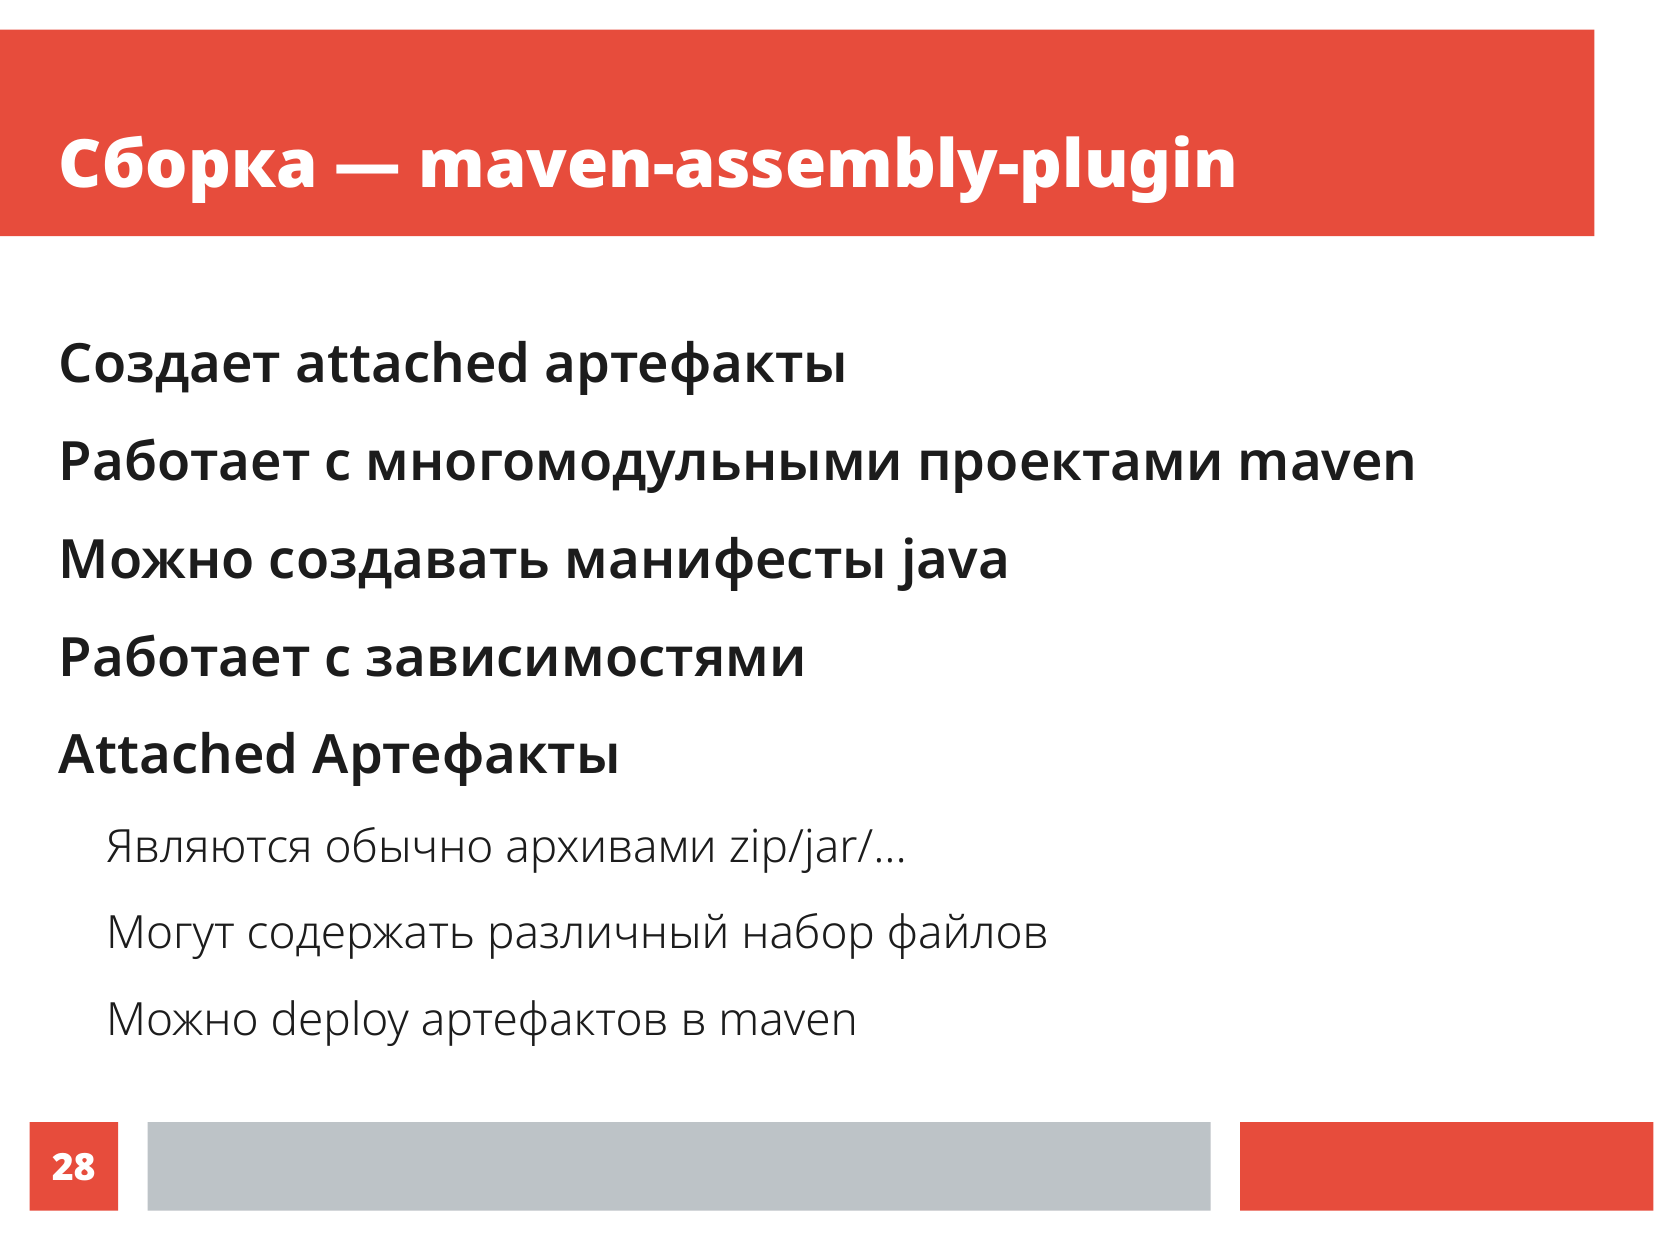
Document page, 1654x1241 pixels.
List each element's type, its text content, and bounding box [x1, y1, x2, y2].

title Сборка — maven-assembly-plugin [59, 59, 1595, 207]
list Создает attached артефакты Работает с многомодульными проектами maven Можно создавать манифесты java Работает с зависимостями Attached Артефакты Являются обычно архивами zip/jar/... Могут содержать различный набор файлов Можно deploy артефактов в maven [59, 324, 1565, 1093]
